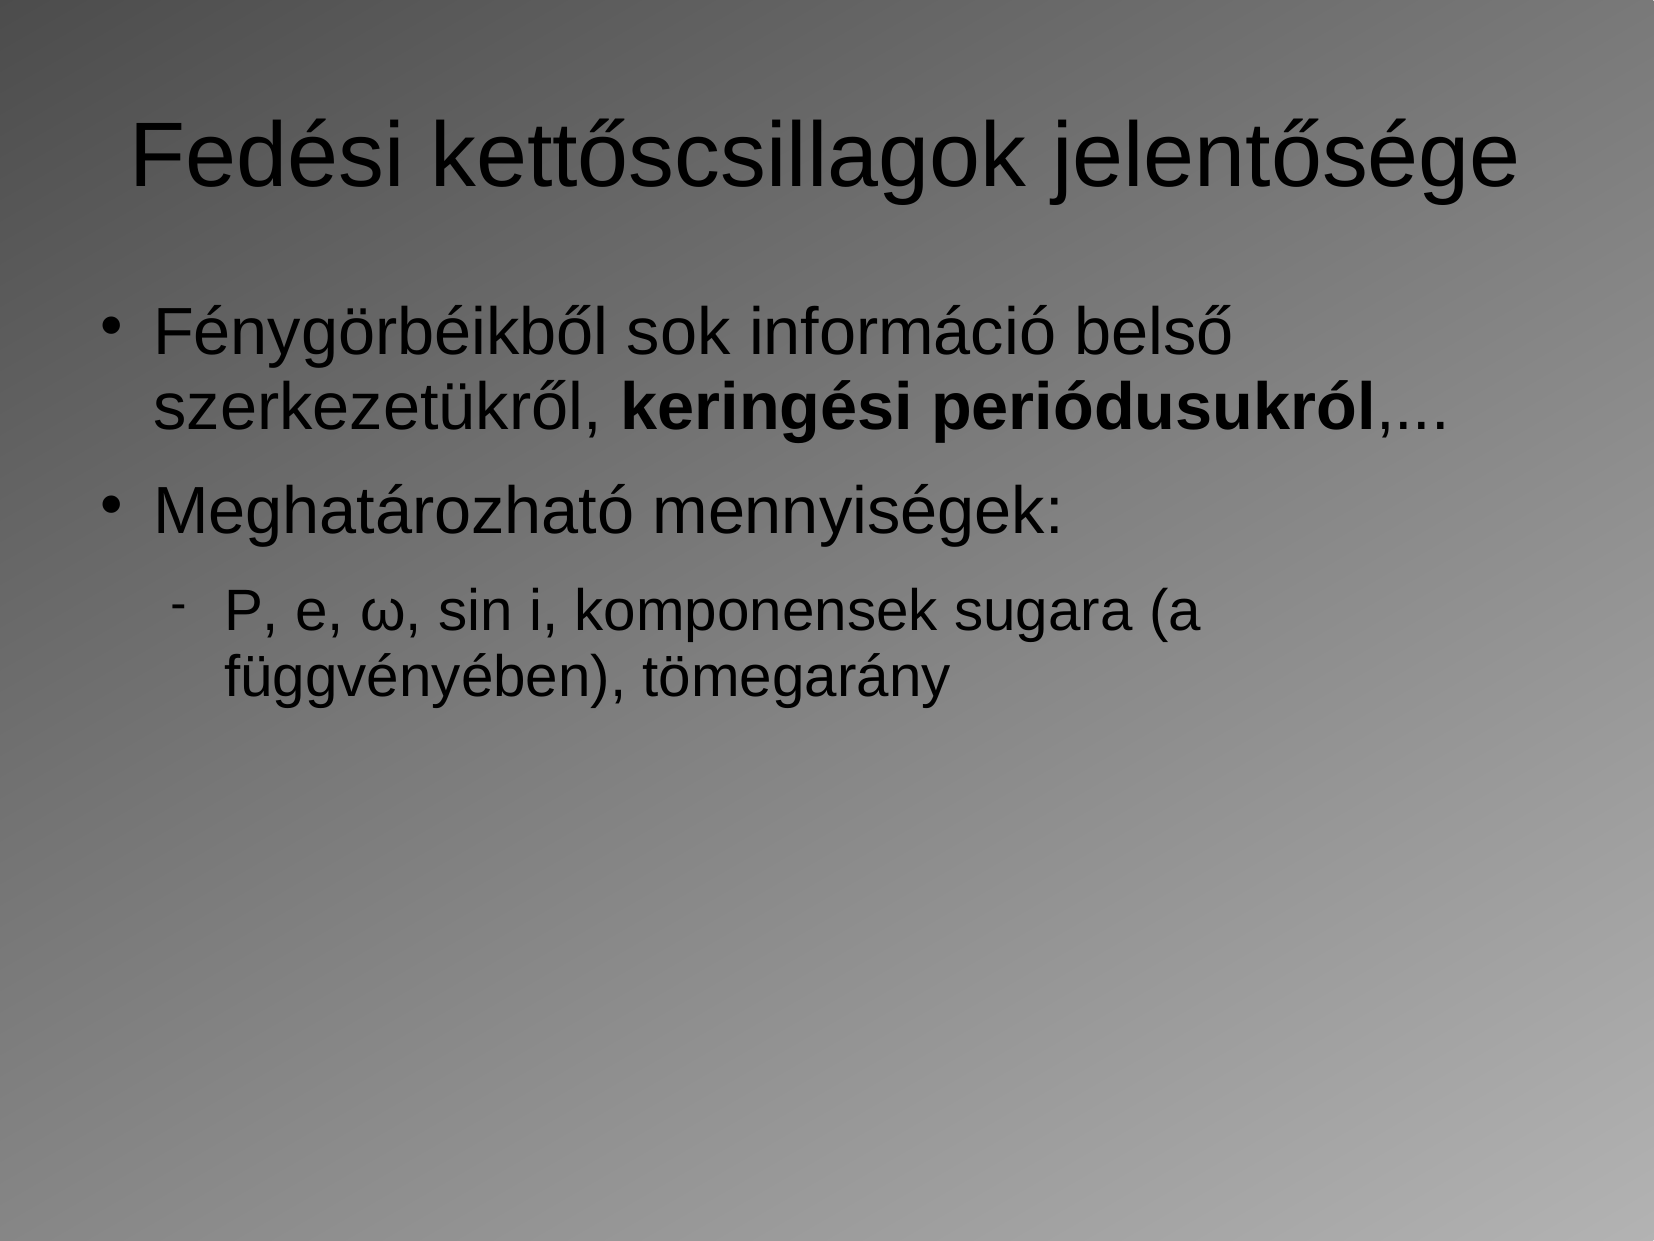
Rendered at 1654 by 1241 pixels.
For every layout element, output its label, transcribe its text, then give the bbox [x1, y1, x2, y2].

list Fénygörbéikből sok információ belső szerkezetükről, keringési periódusukról,... Meghatározható mennyiségek: P, e, ω, sin i, komponensek sugara (a függvényében), tömegarány [82, 290, 1571, 1010]
title Fedési kettőscsillagok jelentősége [82, 49, 1571, 257]
